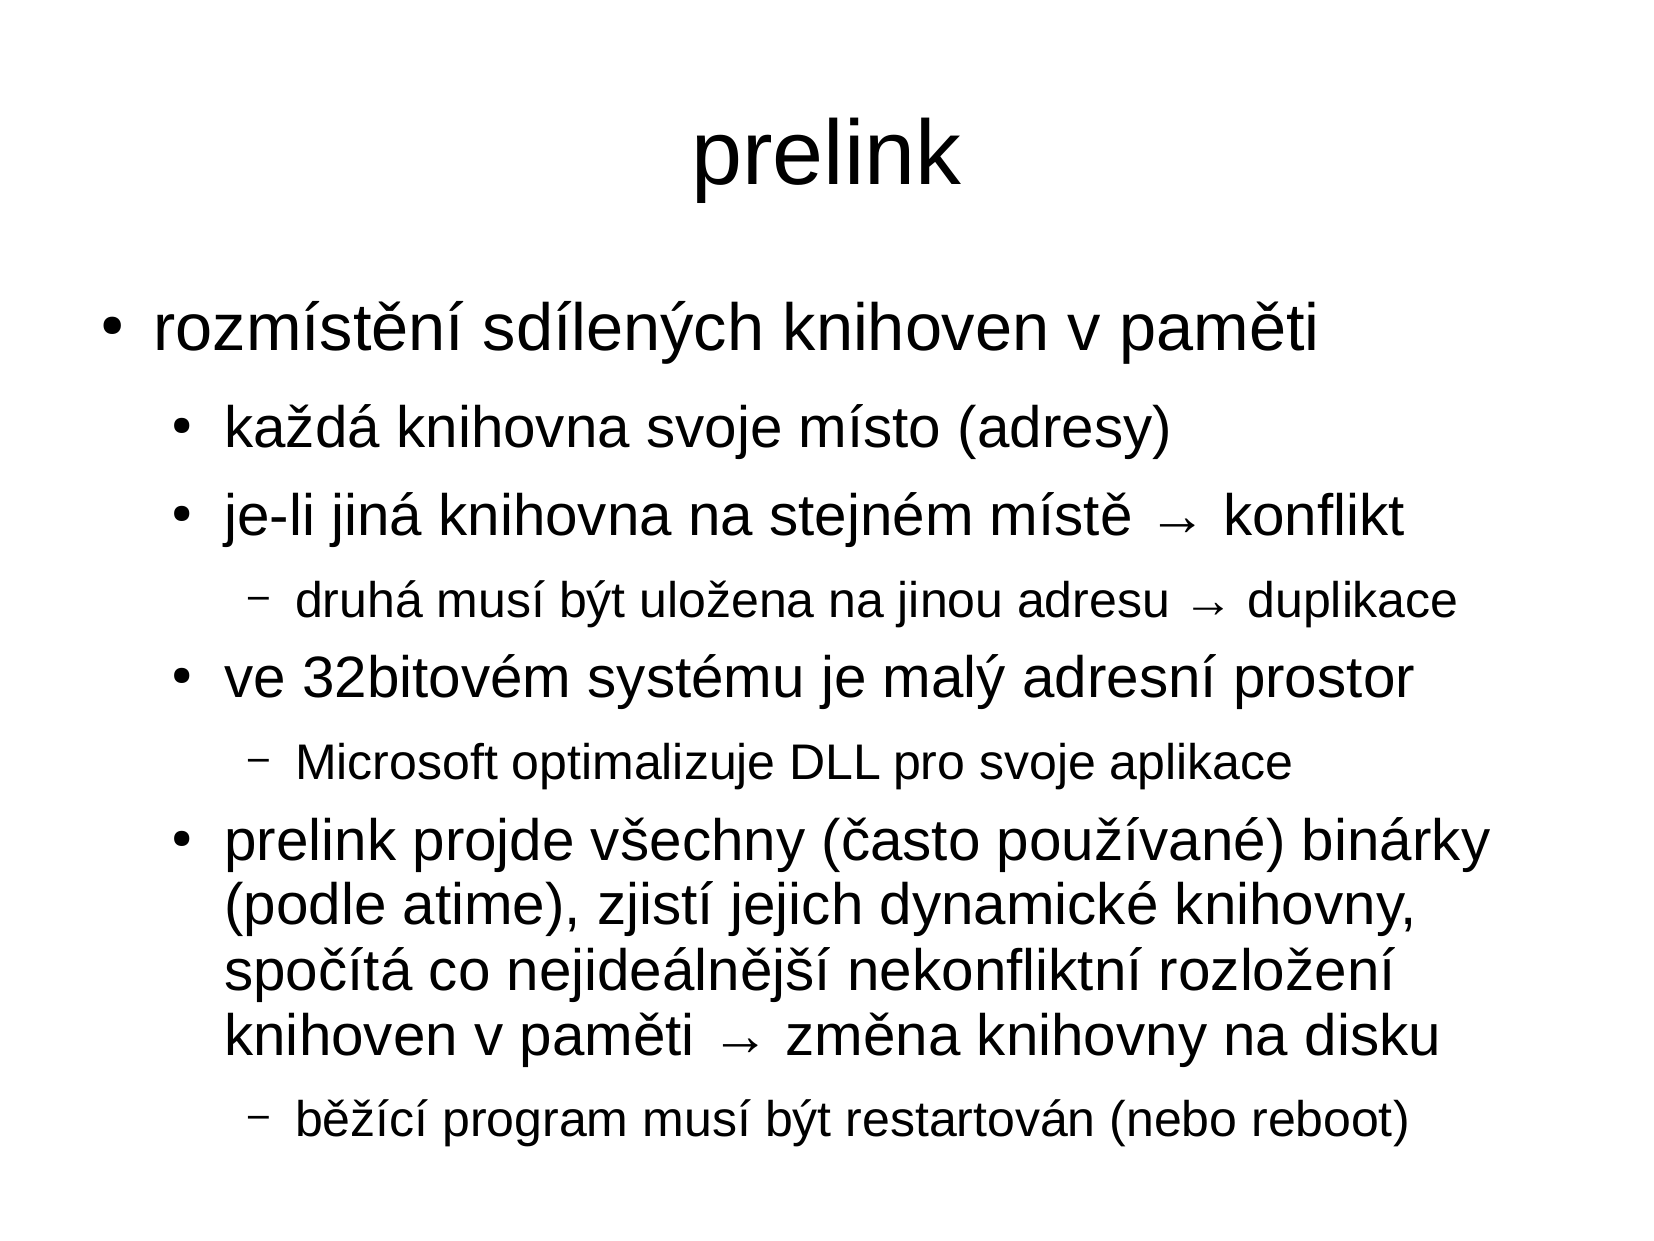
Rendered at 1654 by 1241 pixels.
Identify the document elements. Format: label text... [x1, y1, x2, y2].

list rozmístění sdílených knihoven v paměti každá knihovna svoje místo (adresy) je-li jiná knihovna na stejném místě → konflikt druhá musí být uložena na jinou adresu → duplikace ve 32bitovém systému je malý adresní prostor Microsoft optimalizuje DLL pro svoje aplikace prelink projde všechny (často používané) binárky (podle atime), zjistí jejich dynamické knihovny, spočítá co nejideálnější nekonfliktní rozložení knihoven v paměti → změna knihovny na disku běžící program musí být restartován (nebo reboot) [82, 290, 1571, 1147]
title prelink [82, 49, 1571, 257]
